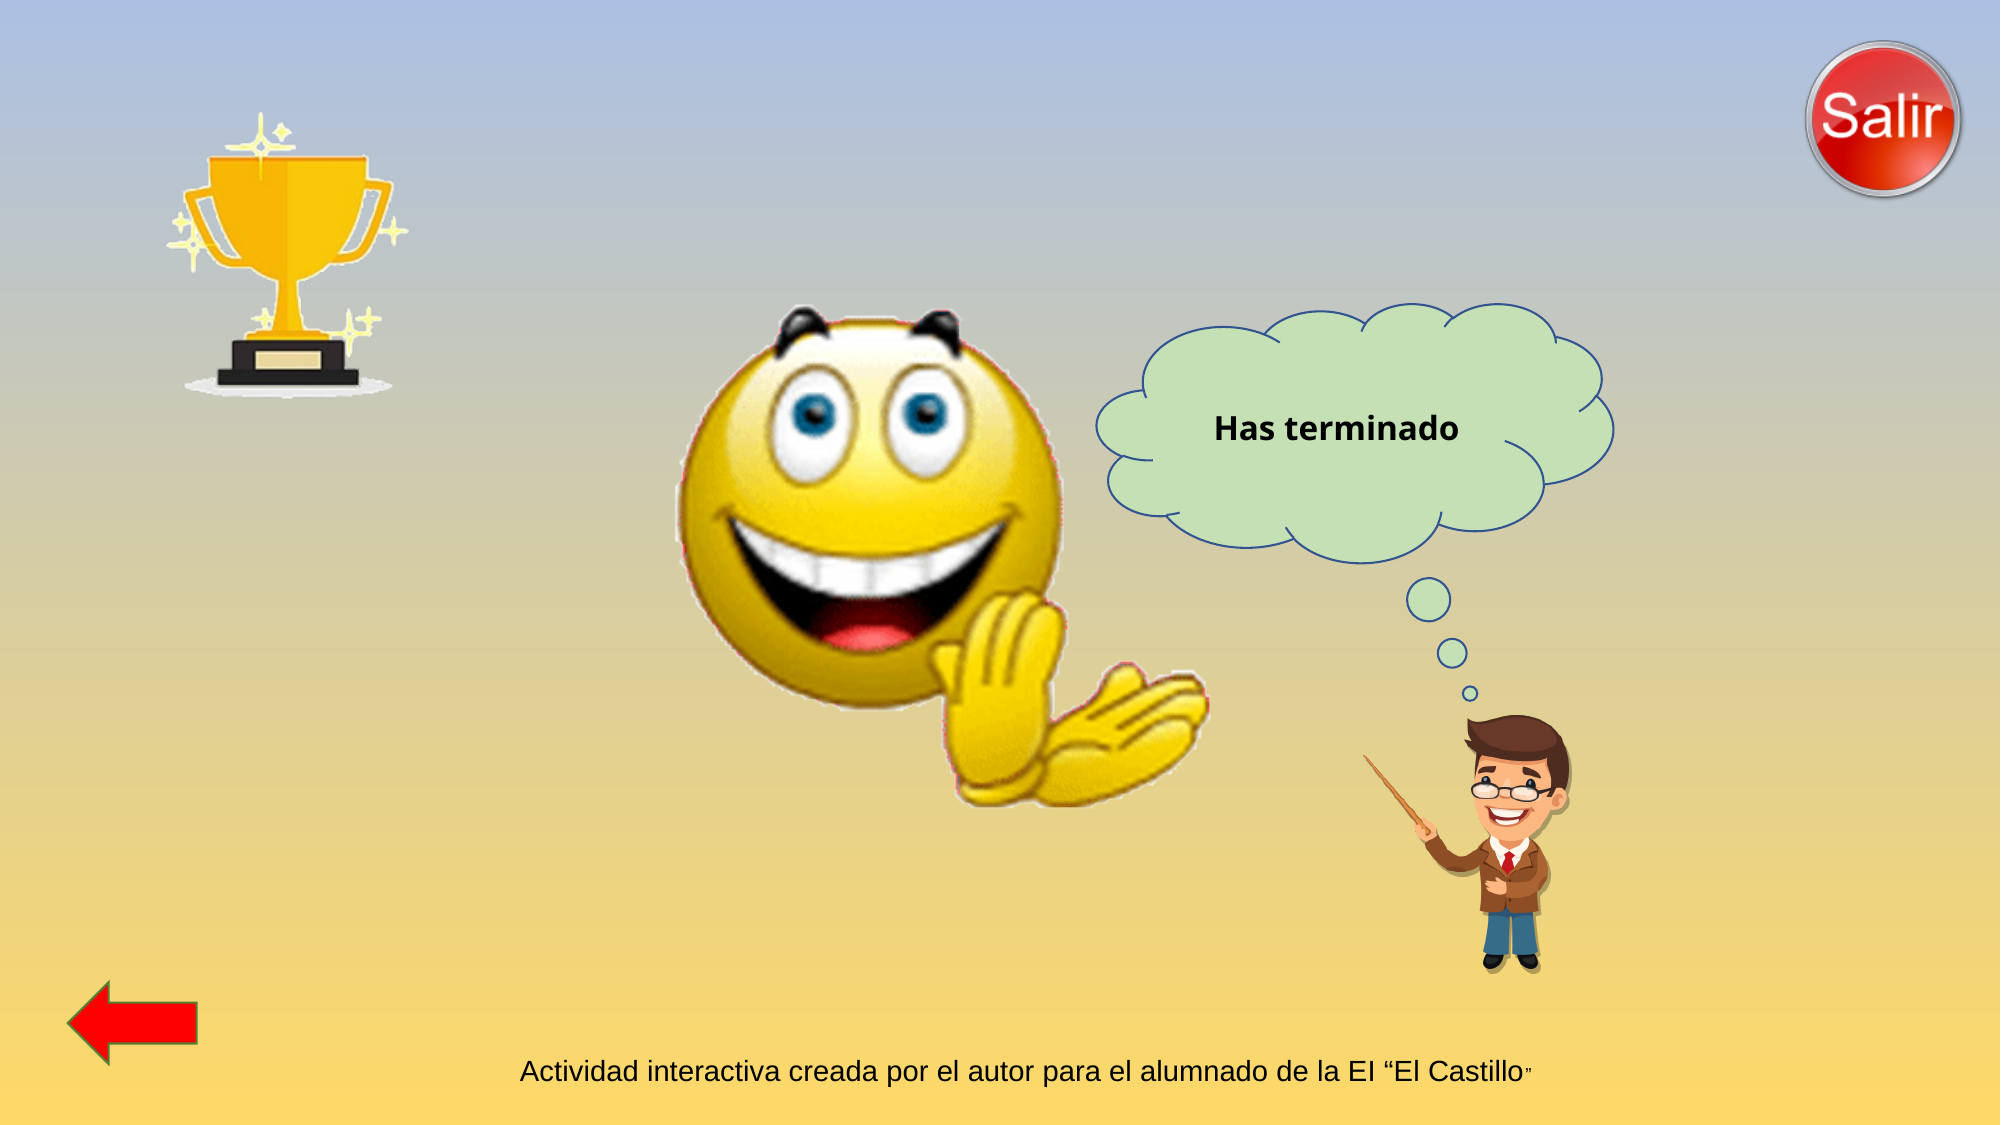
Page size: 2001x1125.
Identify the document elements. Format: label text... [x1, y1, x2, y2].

text_box Has terminado [1096, 304, 1614, 564]
picture [667, 276, 1231, 849]
text_box Has terminado [1437, 638, 1467, 668]
text_box Actividad interactiva creada por el autor para el alumnado de la EI “El Castillo” [505, 1045, 1614, 1095]
picture [1363, 715, 1573, 975]
picture [62, 27, 513, 478]
text_box Has terminado [1407, 578, 1451, 622]
picture [1803, 39, 1966, 203]
text_box [67, 982, 197, 1064]
